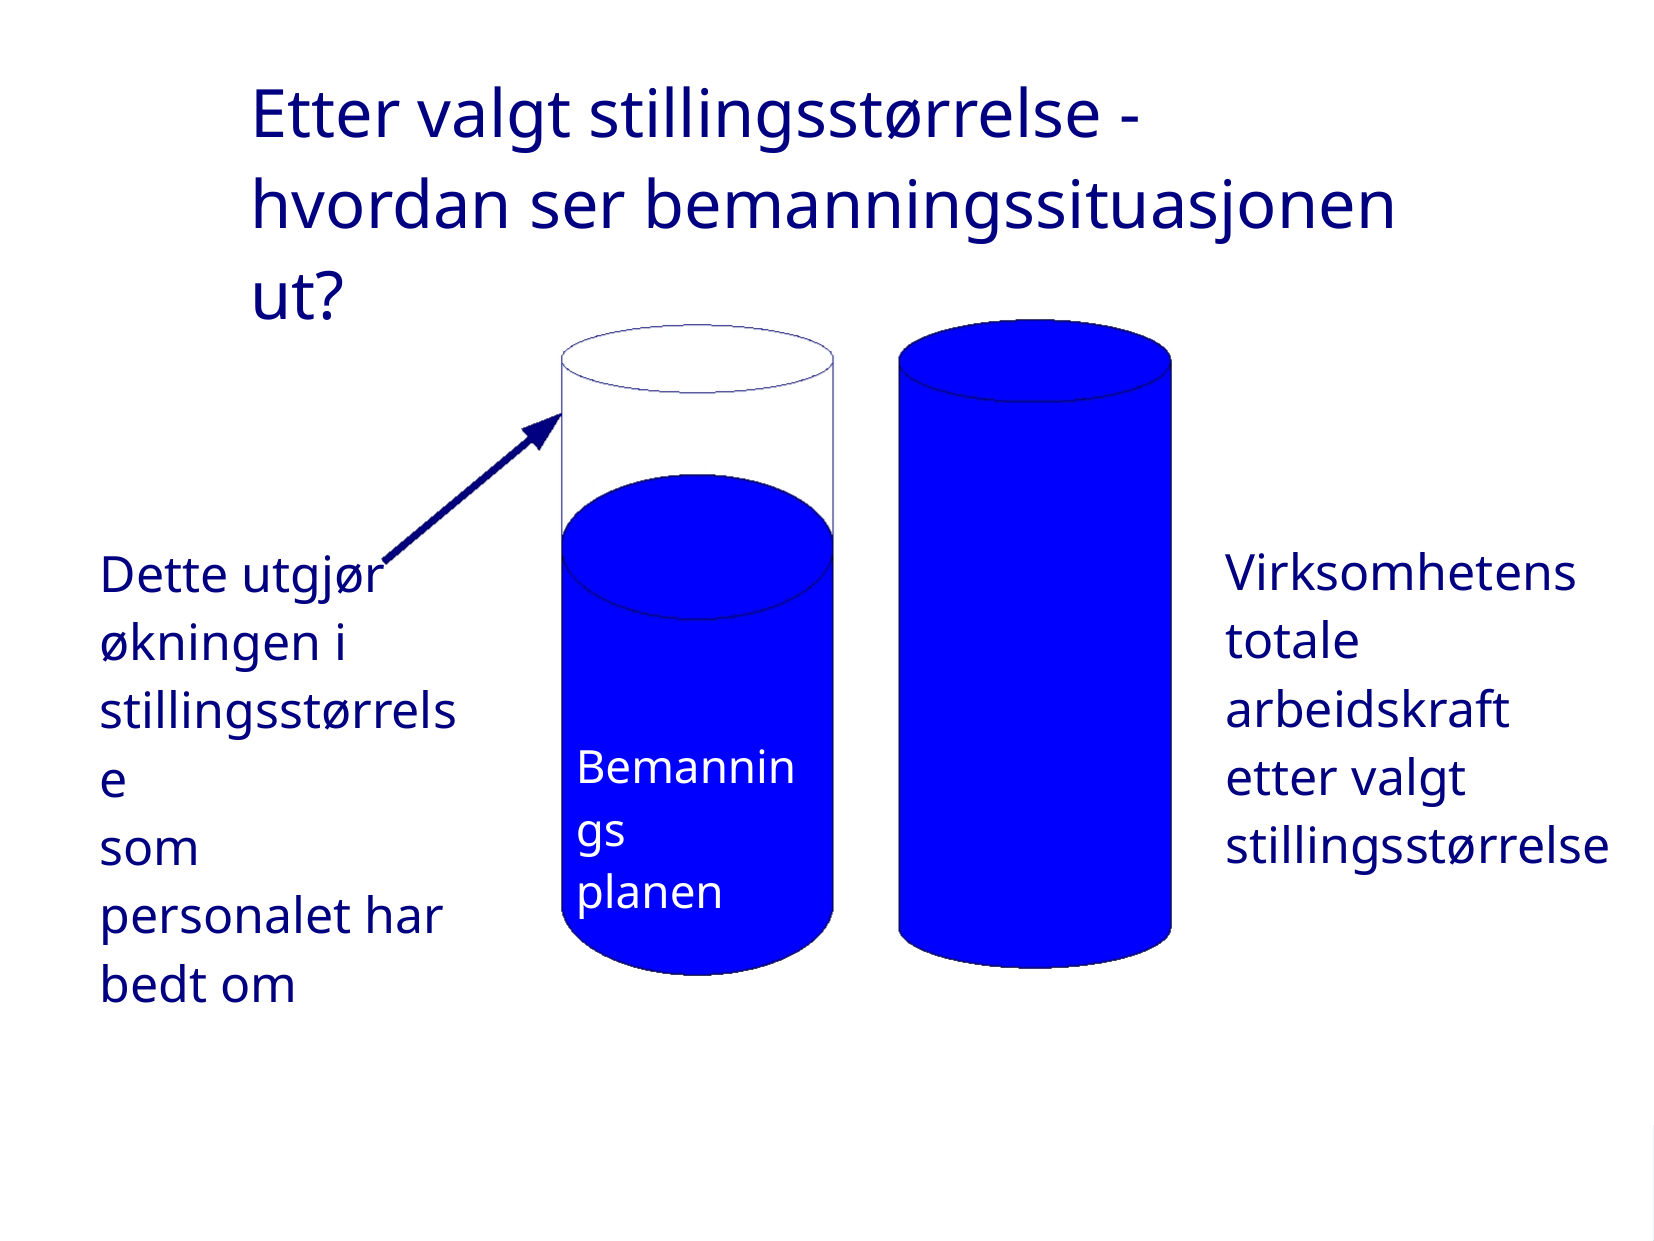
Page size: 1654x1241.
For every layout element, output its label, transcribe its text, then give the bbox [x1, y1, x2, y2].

text_box Dette utgjør økningen i stillingsstørrelse som personalet har bedt om [84, 531, 473, 881]
text_box Etter valgt stillingsstørrelse - hvordan ser bemanningssituasjonen ut? [235, 59, 1447, 224]
picture [0, 0, 1654, 1241]
text_box Virksomhetens totale arbeidskraft etter valgt stillingsstørrelse [1210, 529, 1638, 768]
text_box Bemannings planen [561, 727, 834, 903]
